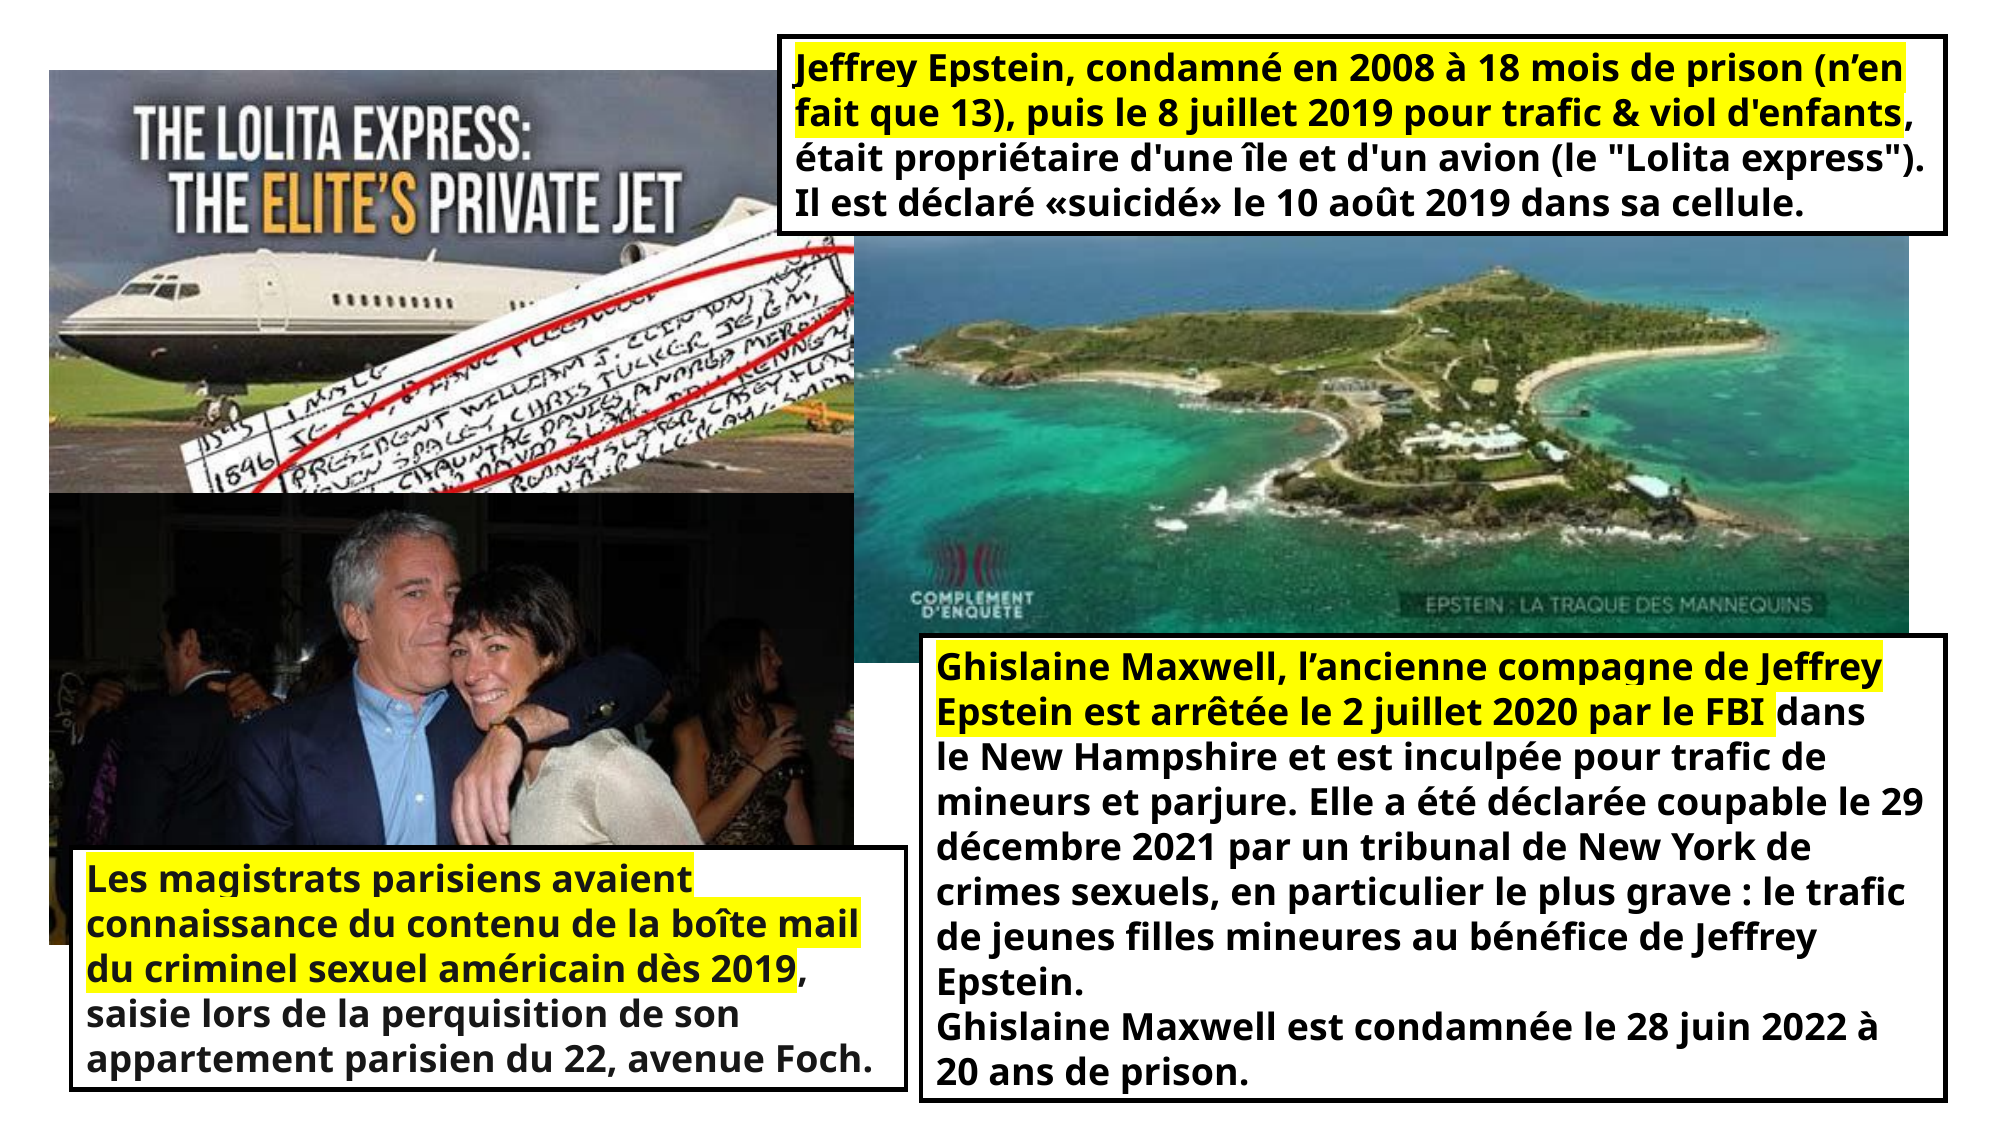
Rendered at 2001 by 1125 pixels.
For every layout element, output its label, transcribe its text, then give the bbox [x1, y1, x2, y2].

text_box Ghislaine Maxwell, l’ancienne compagne de Jeffrey Epstein est arrêtée le 2 juillet 2020 par le FBI dans le New Hampshire et est inculpée pour trafic de mineurs et parjure. Elle a été déclarée coupable le 29 décembre 2021 par un tribunal de New York de crimes sexuels, en particulier le plus grave : le trafic de jeunes filles mineures au bénéfice de Jeffrey Epstein. Ghislaine Maxwell est condamnée le 28 juin 2022 à 20 ans de prison. [920, 635, 1946, 1060]
text_box Jeffrey Epstein, condamné en 2008 à 18 mois de prison (n’en fait que 13), puis le 8 juillet 2019 pour trafic & viol d'enfants, était propriétaire d'une île et d'un avion (le "Lolita express"). Il est déclaré «suicidé» le 10 août 2019 dans sa cellule. [779, 36, 1946, 234]
picture [49, 70, 1909, 945]
text_box Les magistrats parisiens avaient connaissance du contenu de la boîte mail du criminel sexuel américain dès 2019, saisie lors de la perquisition de son appartement parisien du 22, avenue Foch. [71, 847, 906, 1090]
